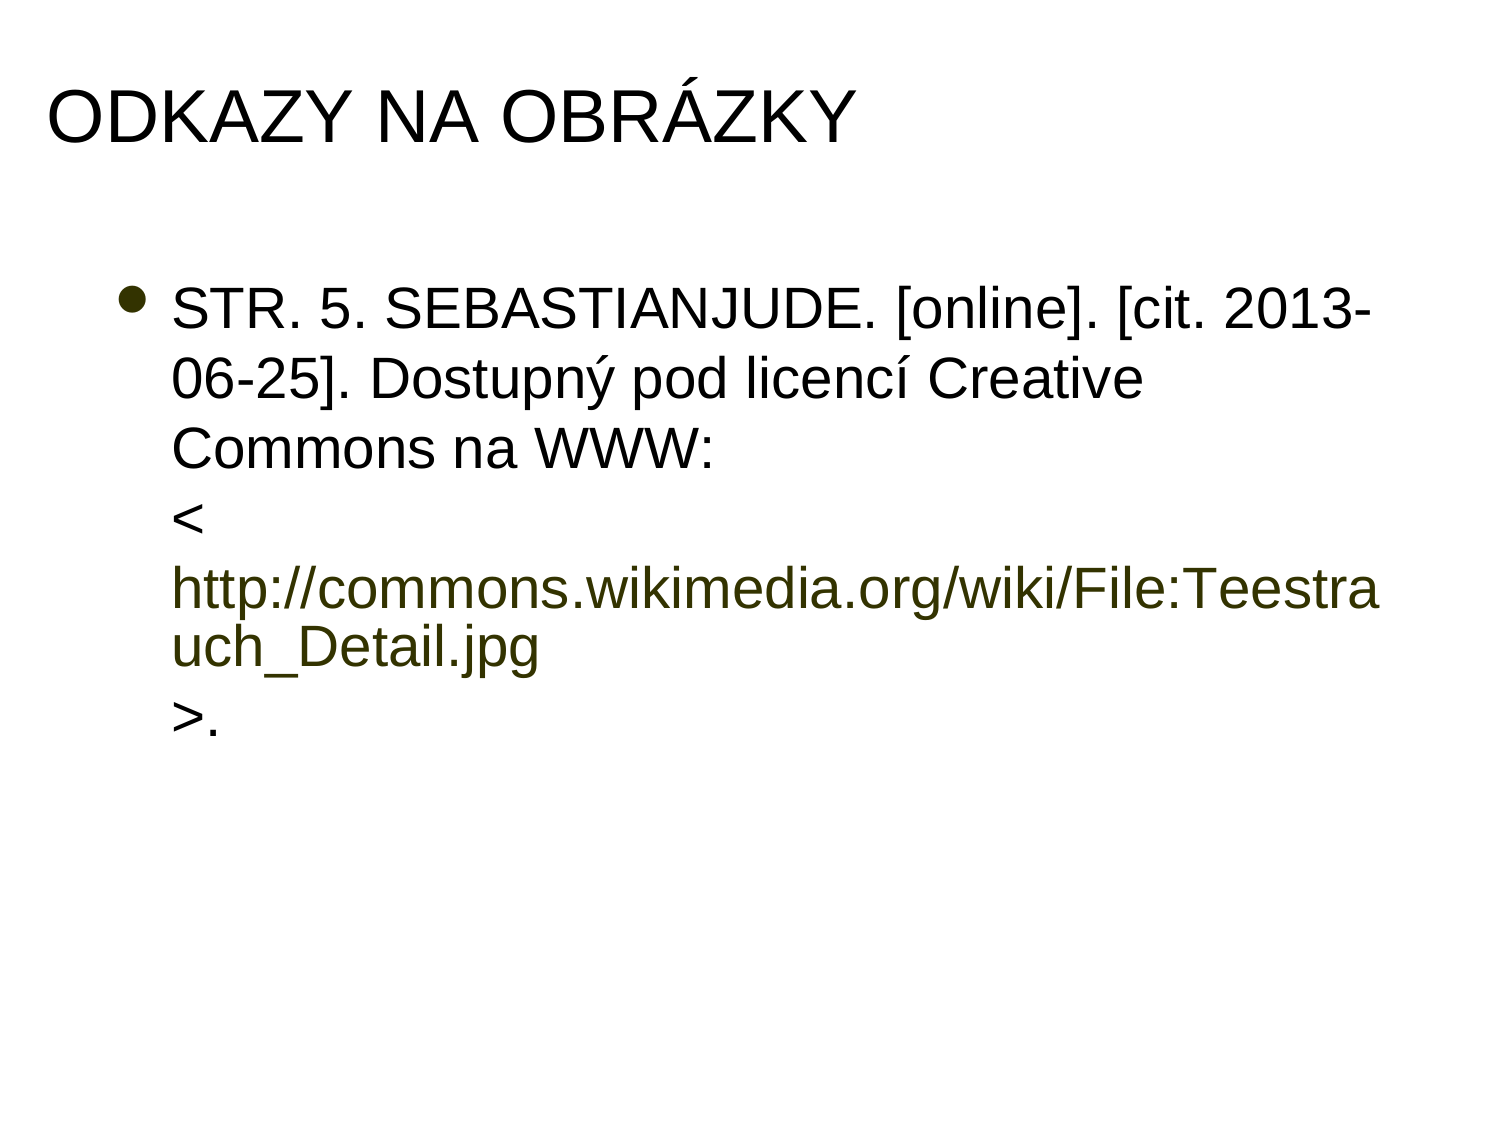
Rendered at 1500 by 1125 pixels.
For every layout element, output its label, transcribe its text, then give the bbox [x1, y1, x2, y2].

list STR. 5. SEBASTIANJUDE. [online]. [cit. 2013-06-25]. Dostupný pod licencí Creative Commons na WWW: <http://commons.wikimedia.org/wiki/File:Teestrauch_Detail.jpg>. [99, 262, 1401, 988]
title ODKAZY NA OBRÁZKY [31, 37, 1347, 188]
